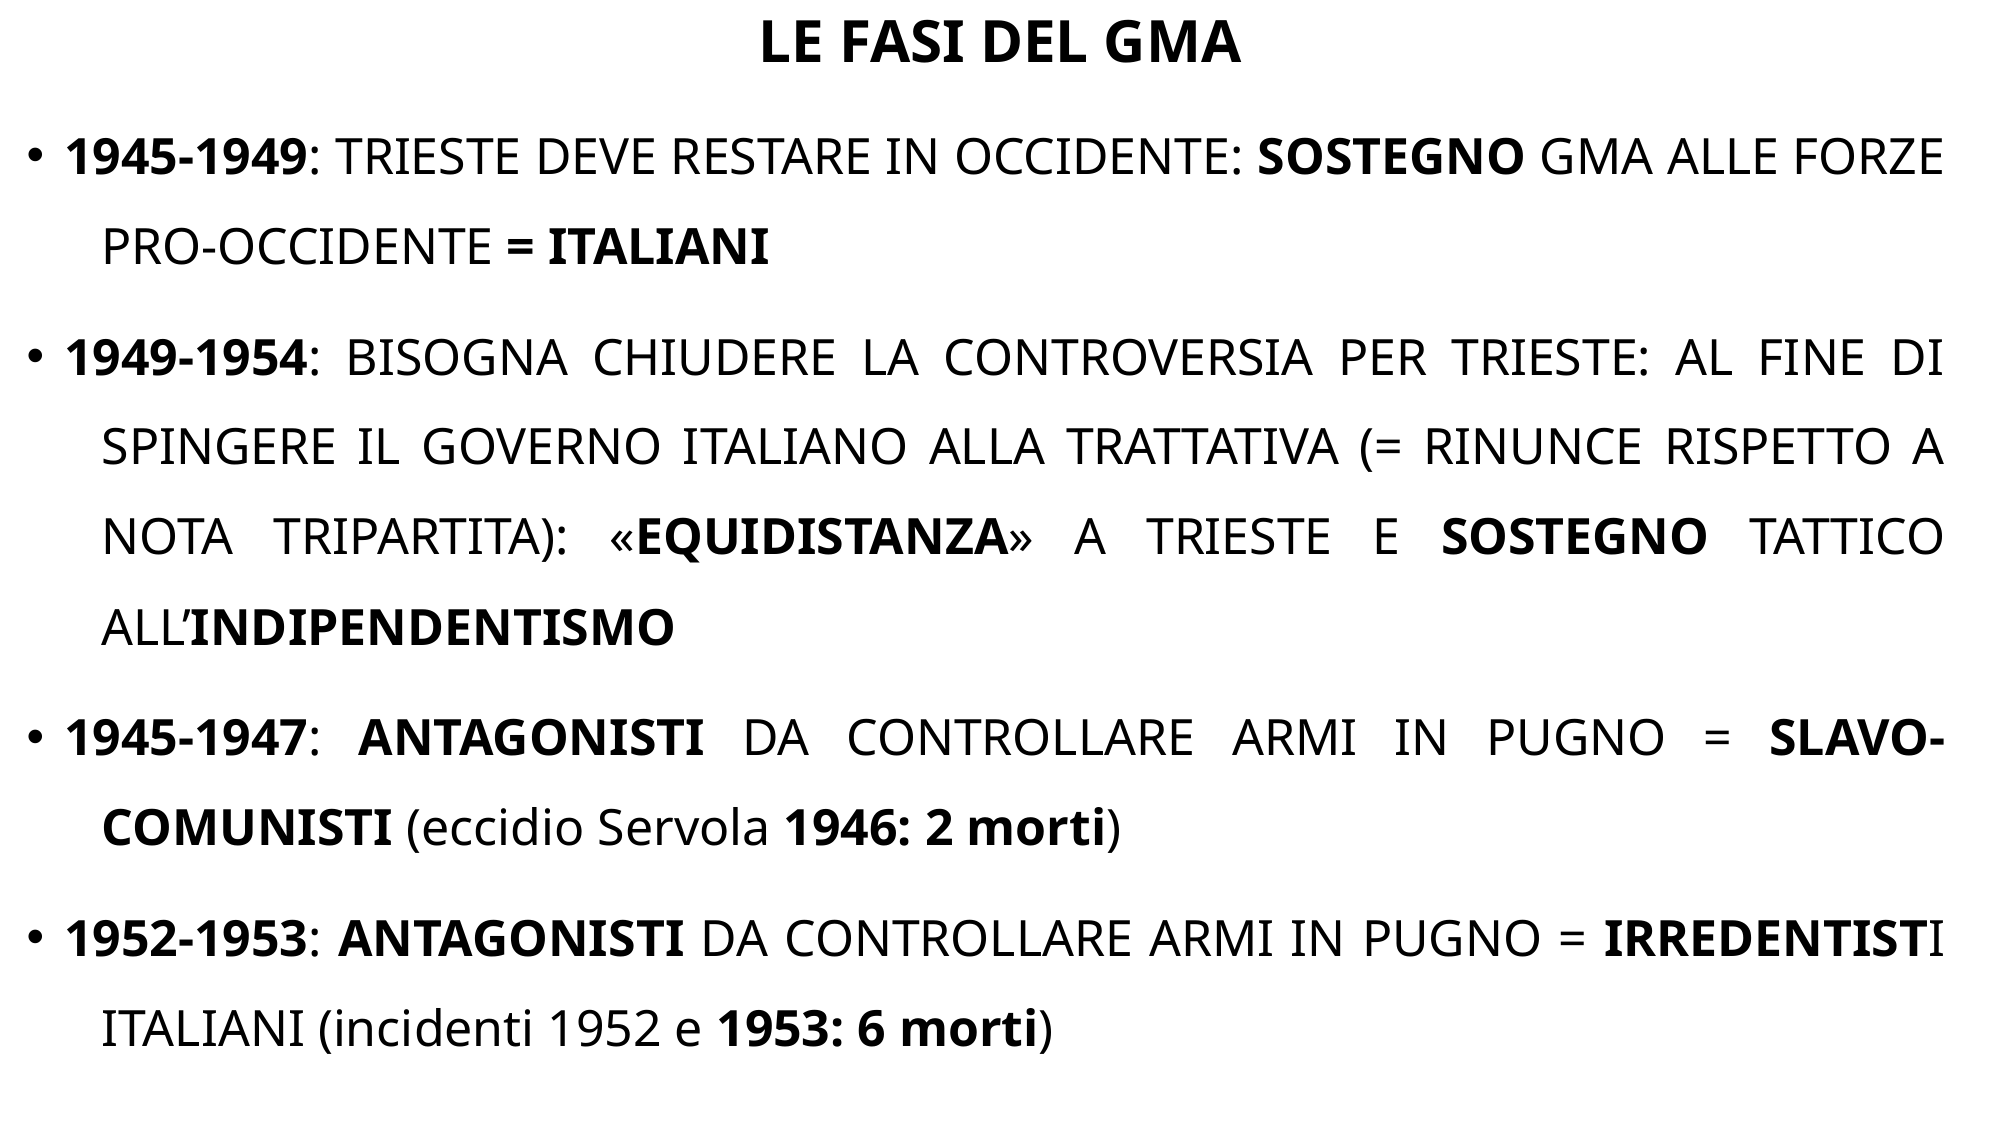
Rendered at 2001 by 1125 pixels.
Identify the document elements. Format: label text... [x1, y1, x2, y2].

list 1945-1949: TRIESTE DEVE RESTARE IN OCCIDENTE: SOSTEGNO GMA ALLE FORZE PRO-OCCIDENTE = ITALIANI 1949-1954: BISOGNA CHIUDERE LA CONTROVERSIA PER TRIESTE: AL FINE DI SPINGERE IL GOVERNO ITALIANO ALLA TRATTATIVA (= RINUNCE RISPETTO A NOTA TRIPARTITA): «EQUIDISTANZA» A TRIESTE E SOSTEGNO TATTICO ALL’INDIPENDENTISMO 1945-1947: ANTAGONISTI DA CONTROLLARE ARMI IN PUGNO = SLAVO-COMUNISTI (eccidio Servola 1946: 2 morti) 1952-1953: ANTAGONISTI DA CONTROLLARE ARMI IN PUGNO = IRREDENTISTI ITALIANI (incidenti 1952 e 1953: 6 morti) [11, 86, 1961, 1096]
title LE FASI DEL GMA [137, 0, 1863, 86]
